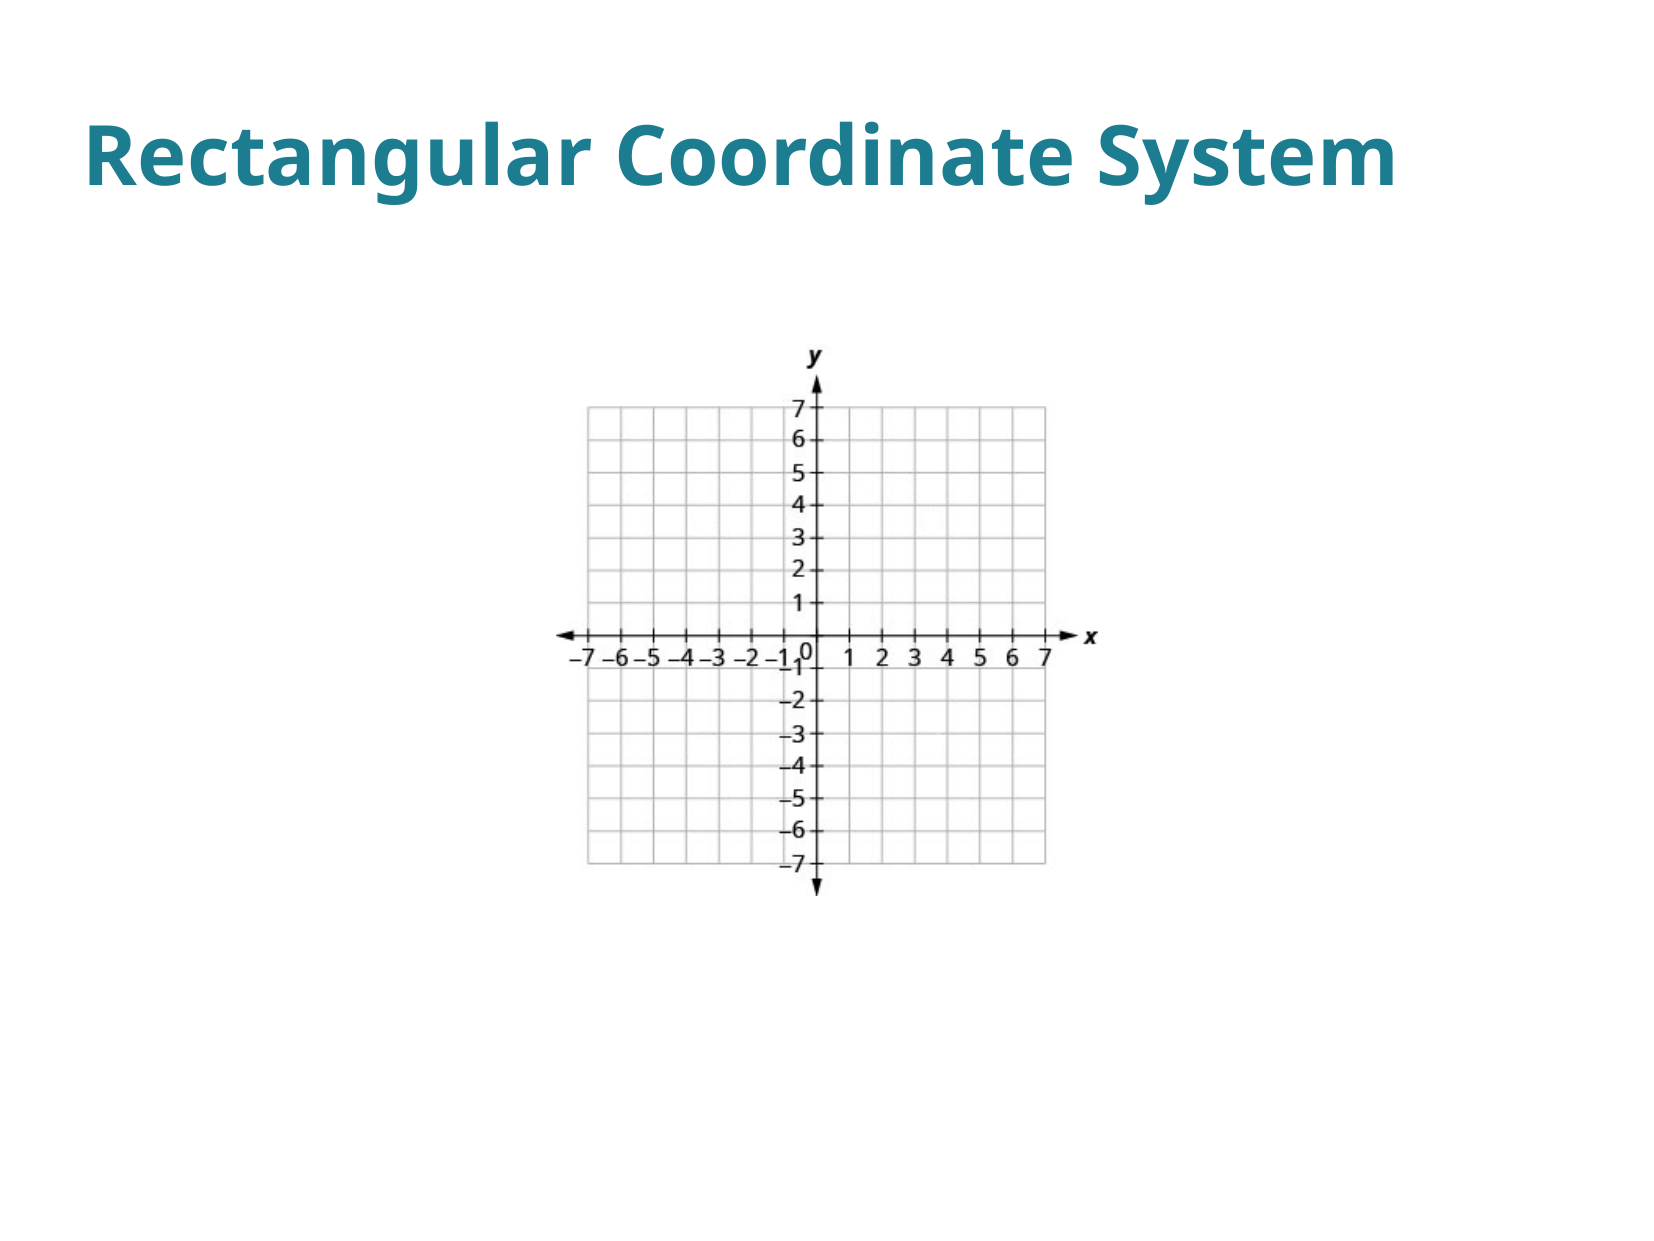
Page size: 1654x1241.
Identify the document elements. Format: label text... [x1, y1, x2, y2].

title Rectangular Coordinate System [82, 49, 1571, 257]
picture [556, 344, 1098, 896]
